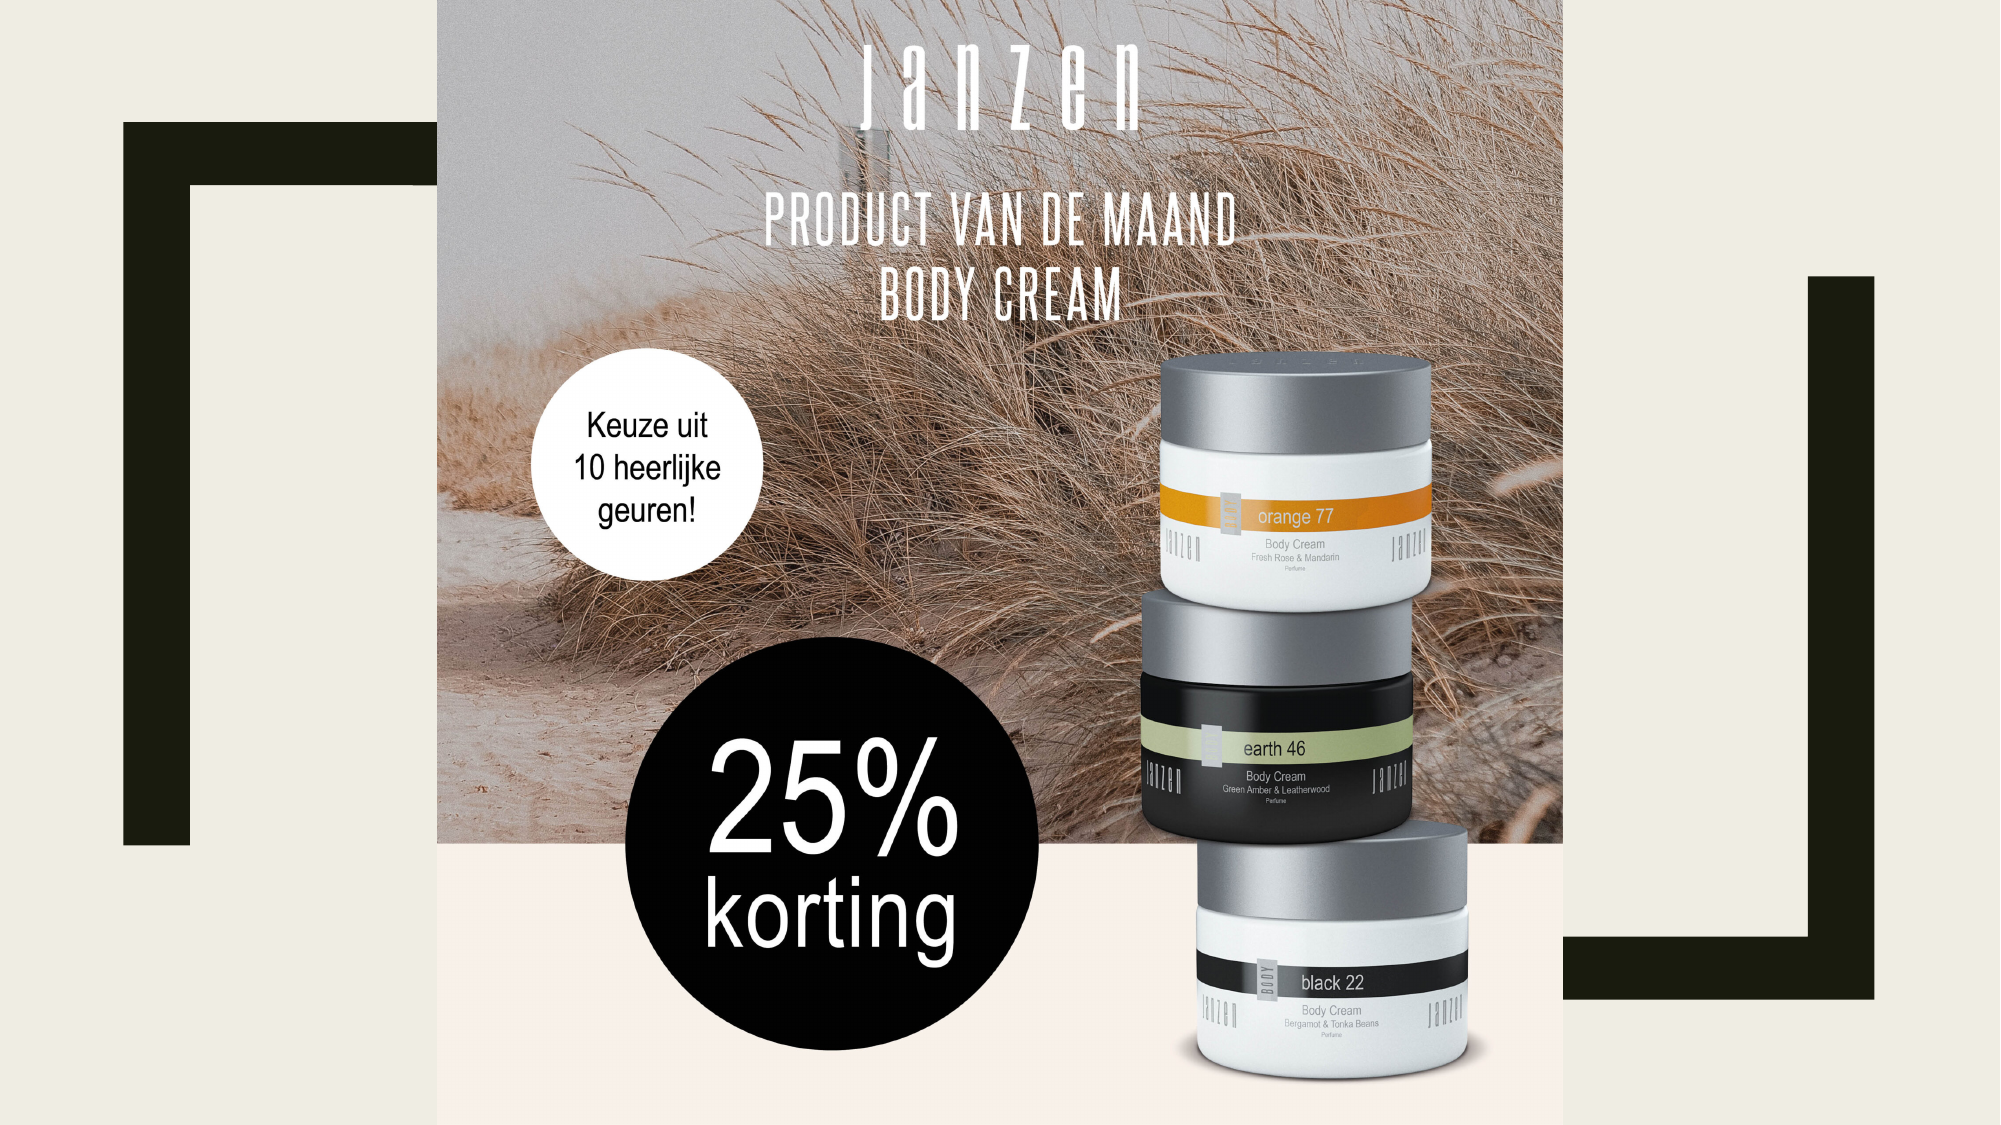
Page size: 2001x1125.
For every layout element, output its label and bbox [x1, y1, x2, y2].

picture [437, 0, 1563, 1125]
